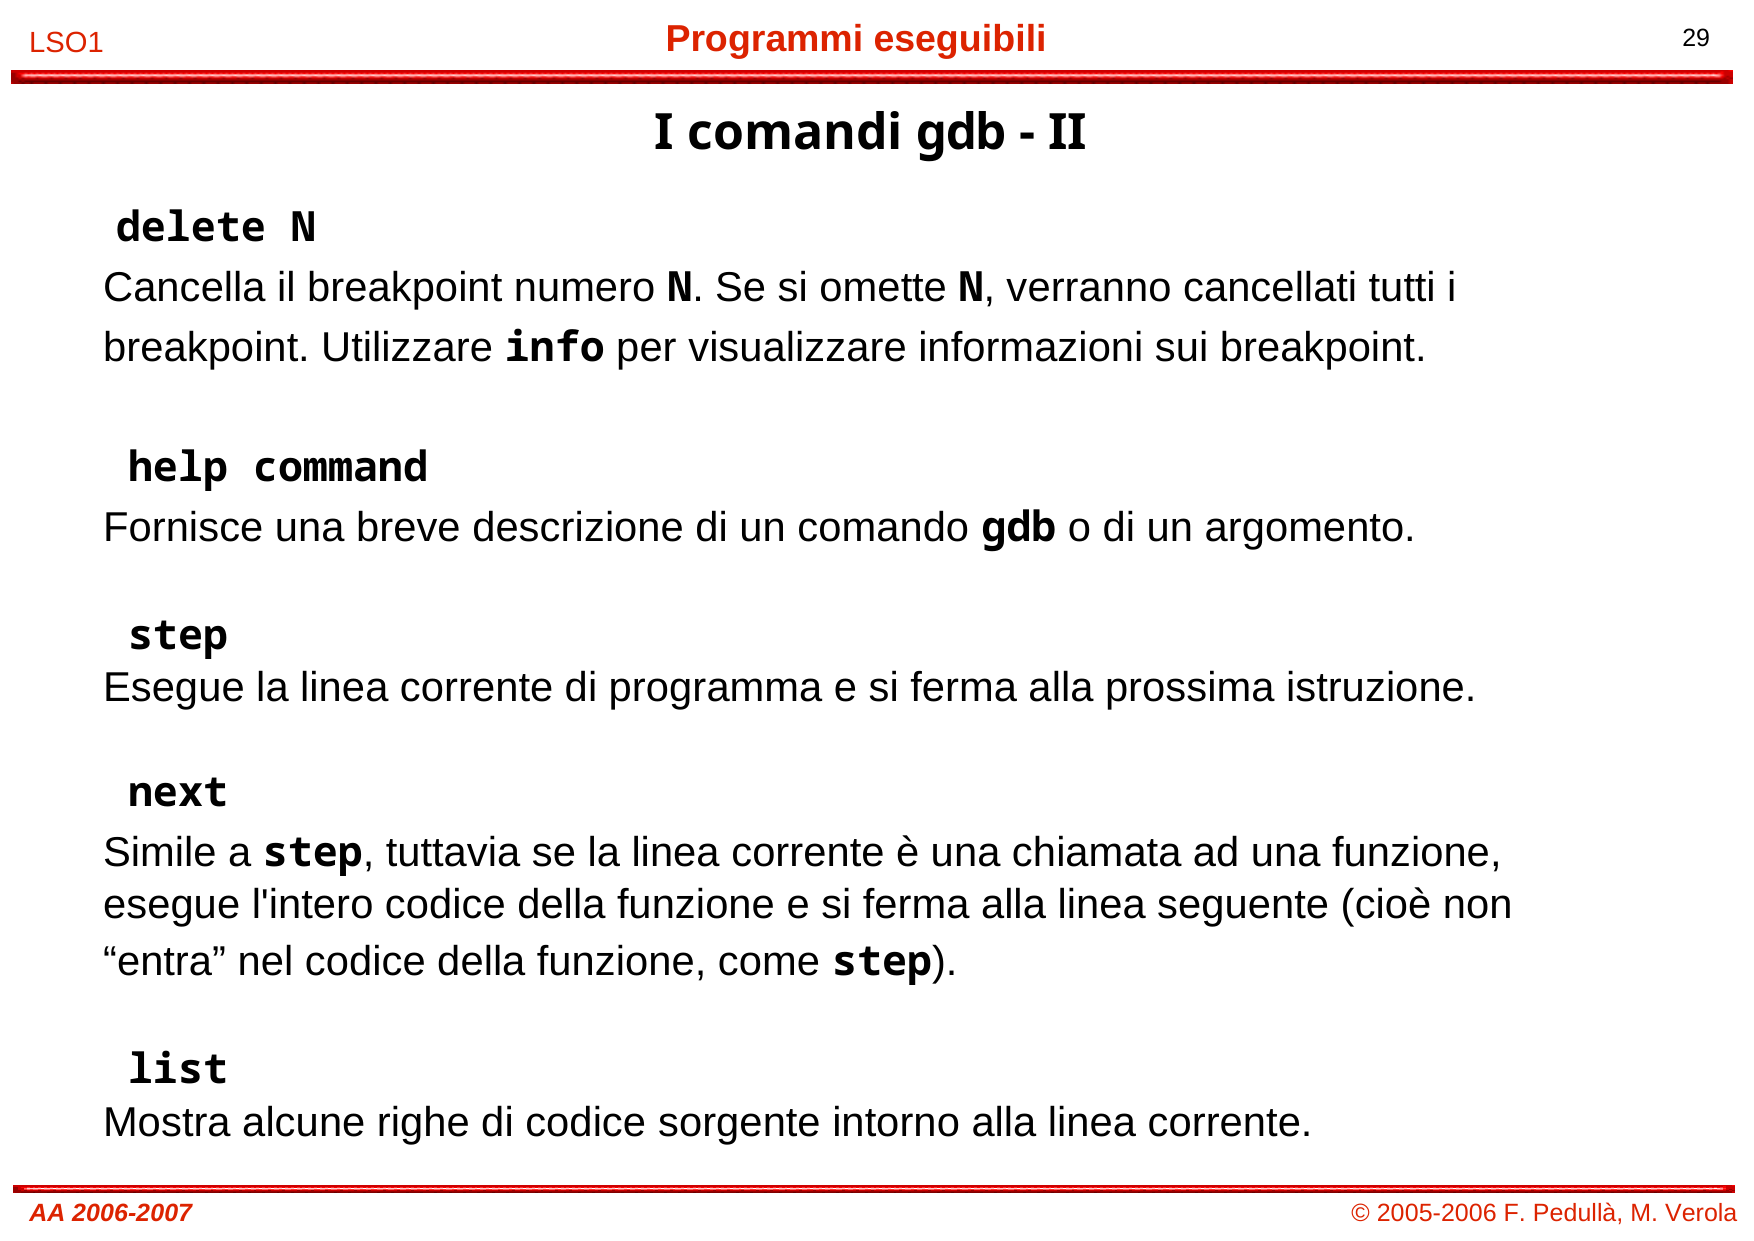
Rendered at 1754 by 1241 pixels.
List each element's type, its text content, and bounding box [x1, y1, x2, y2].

text_box delete N Cancella il breakpoint numero N. Se si omette N, verranno cancellati tutti i breakpoint. Utilizzare info per visualizzare informazioni sui breakpoint. help command Fornisce una breve descrizione di un comando gdb o di un argomento. step Esegue la linea corrente di programma e si ferma alla prossima istruzione. next Simile a step, tuttavia se la linea corrente è una chiamata ad una funzione, esegue l'intero codice della funzione e si ferma alla linea seguente (cioè non “entra” nel codice della funzione, come step). list Mostra alcune righe di codice sorgente intorno alla linea corrente. [103, 194, 1636, 1104]
title I comandi gdb - II [383, 84, 1359, 180]
picture [13, 1185, 1735, 1193]
picture [11, 70, 1733, 84]
